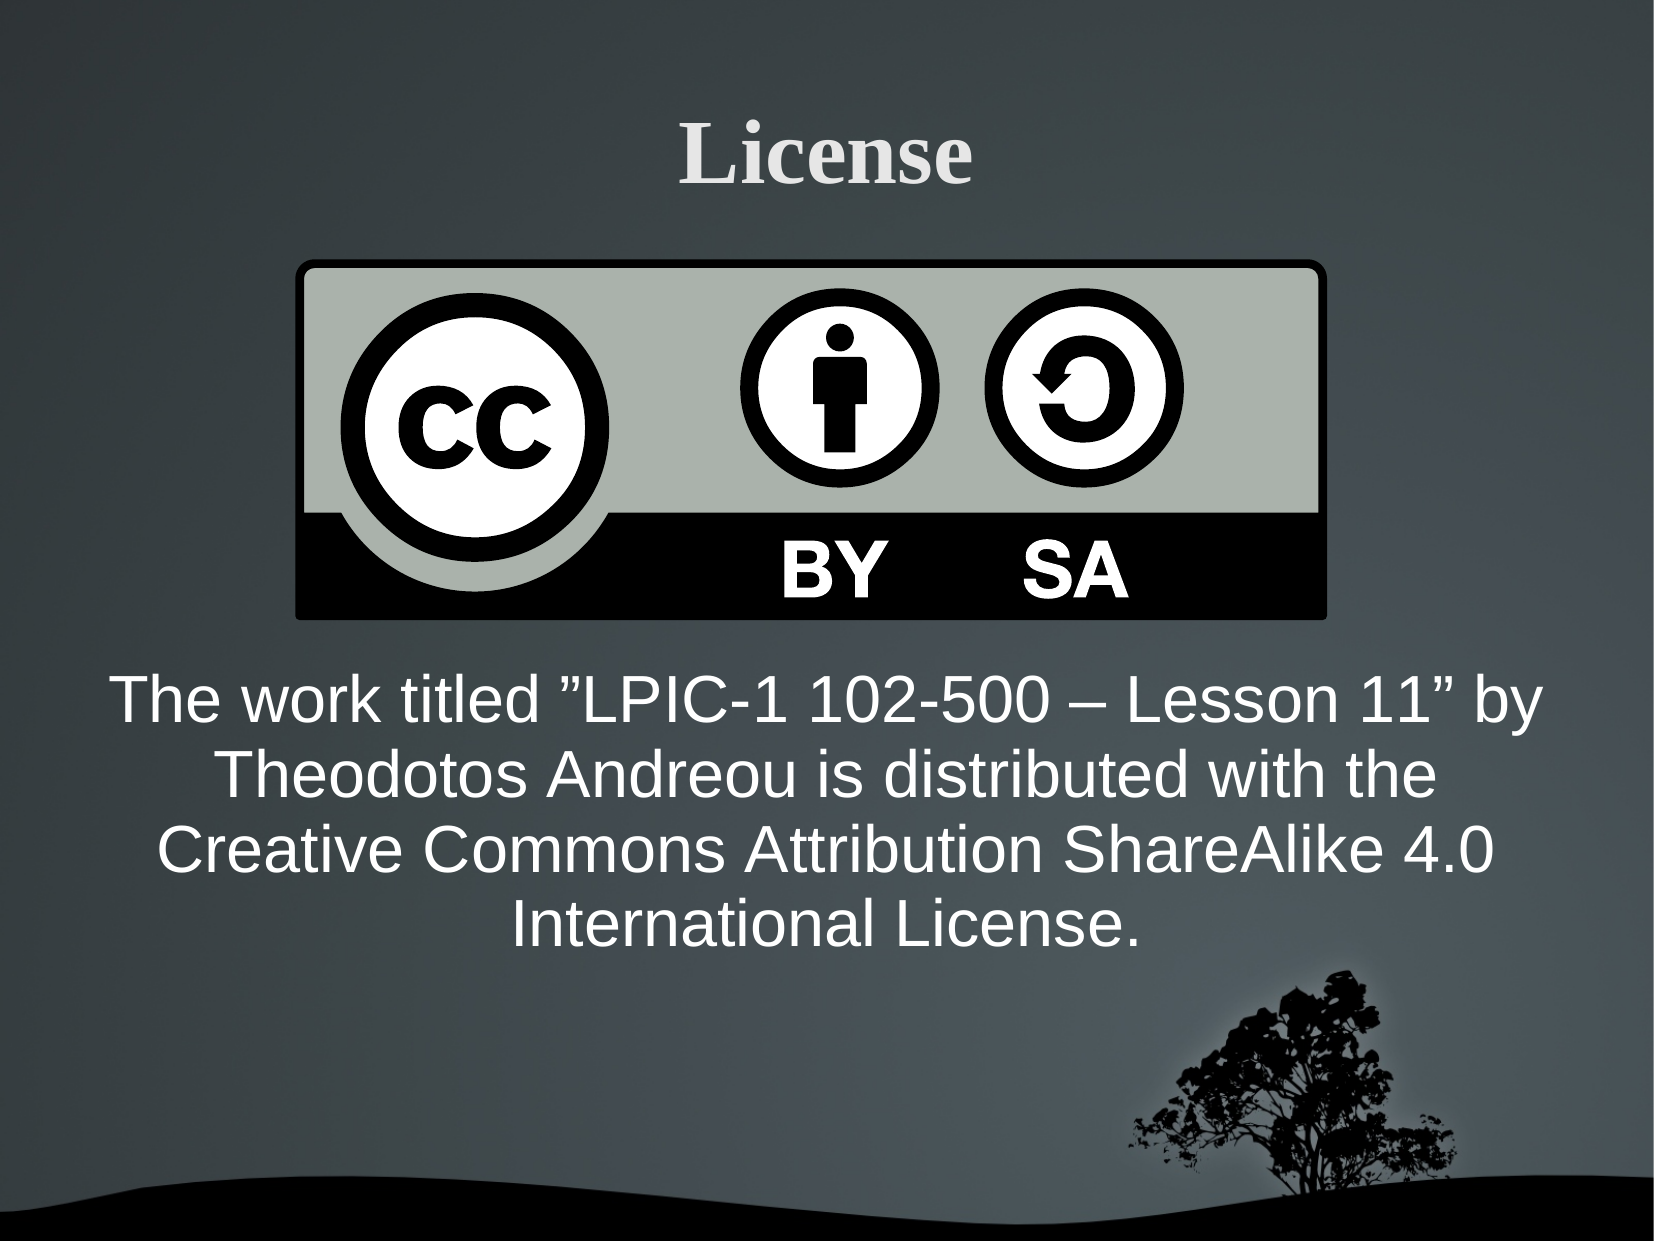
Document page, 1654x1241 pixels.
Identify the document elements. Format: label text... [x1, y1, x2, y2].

subtitle The work titled ”LPIC-1 102-500 – Lesson 11” by Theodotos Andreou is distributed with the Creative Commons Attribution ShareAlike 4.0 International License. [82, 290, 1571, 1109]
title License [82, 49, 1571, 257]
picture [0, 0, 1654, 1241]
